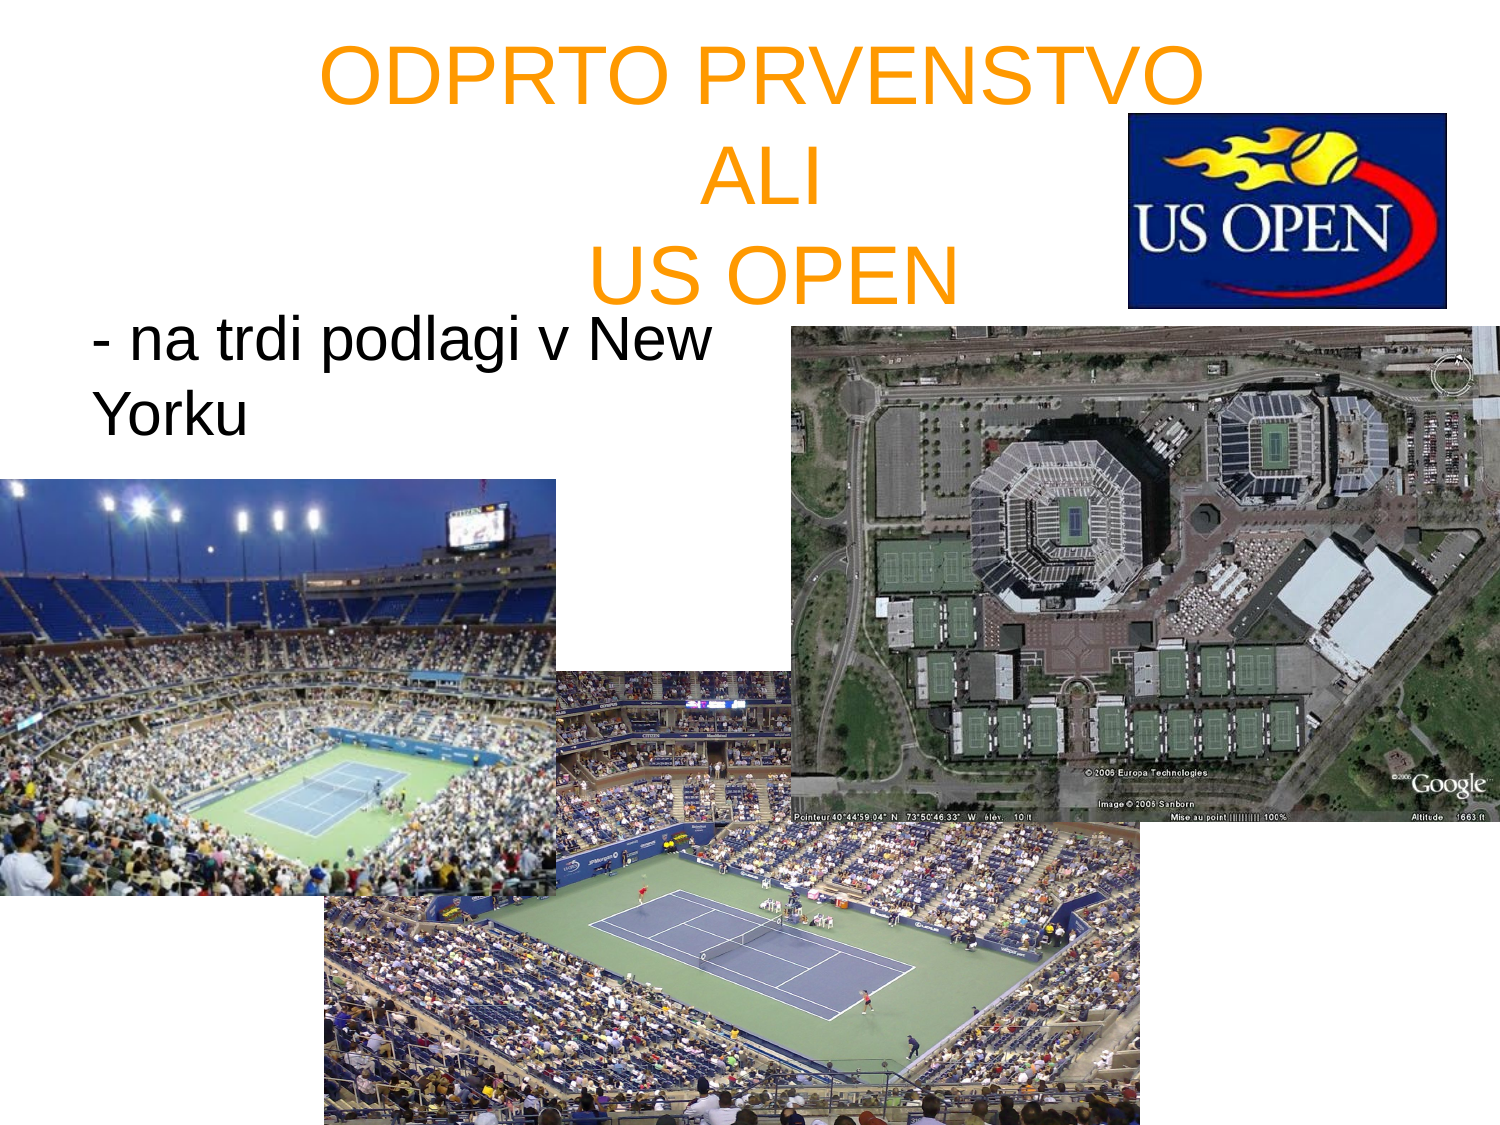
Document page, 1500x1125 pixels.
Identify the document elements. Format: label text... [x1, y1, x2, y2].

title ODPRTO PRVENSTVO ALI US OPEN [100, 78, 1449, 265]
text_box - na trdi podlagi v New Yorku [76, 290, 833, 456]
picture [1128, 113, 1447, 309]
picture [0, 326, 1500, 1125]
